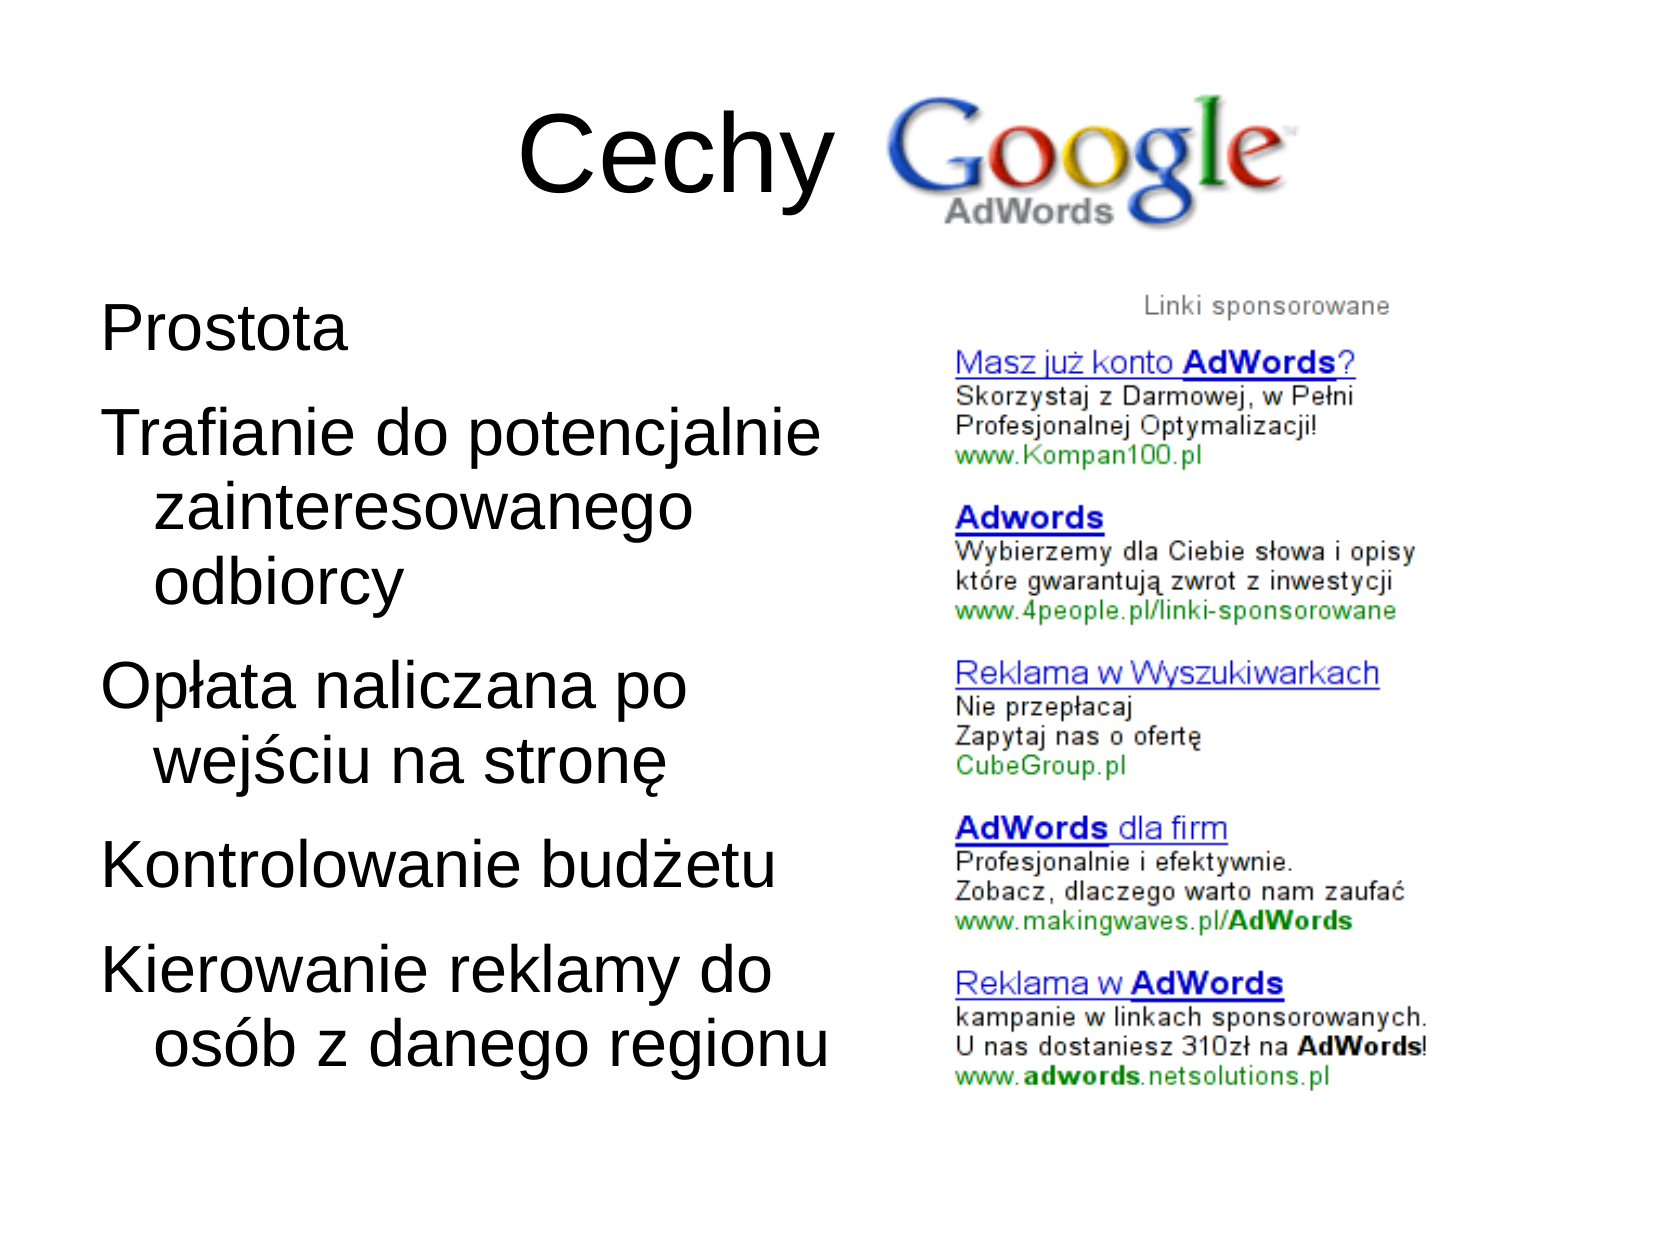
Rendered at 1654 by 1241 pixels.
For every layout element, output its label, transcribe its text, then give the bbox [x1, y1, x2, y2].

title Cechy [82, 49, 1270, 257]
picture [932, 260, 1595, 1152]
picture [885, 88, 1300, 237]
list Prostota Trafianie do potencjalnie zainteresowanego odbiorcy Opłata naliczana po wejściu na stronę Kontrolowanie budżetu Kierowanie reklamy do osób z danego regionu [82, 290, 916, 1094]
